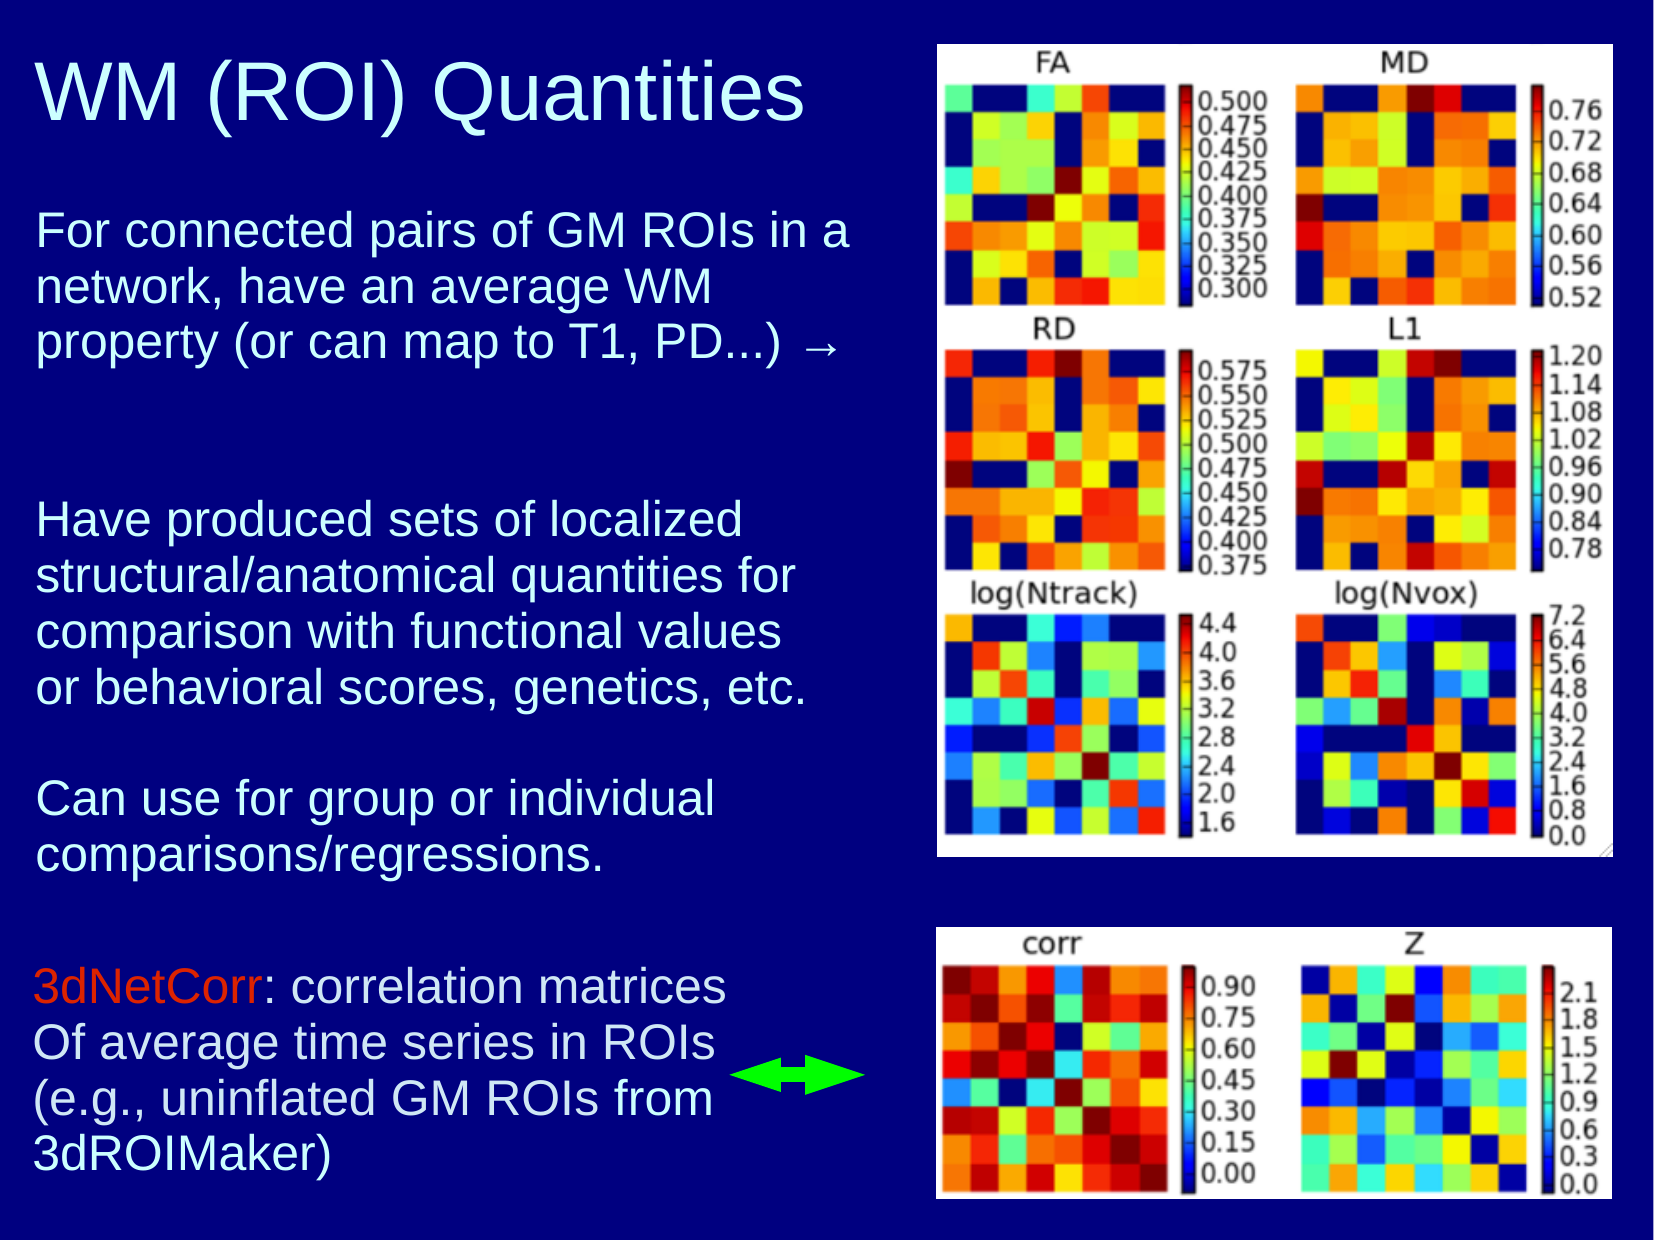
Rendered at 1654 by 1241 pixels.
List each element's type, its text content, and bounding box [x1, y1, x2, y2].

title WM (ROI) Quantities [0, 23, 848, 160]
text_box 3dNetCorr: correlation matrices Of average time series in ROIs (e.g., uninflated GM ROIs from 3dROIMaker) [17, 950, 743, 1189]
picture [937, 44, 1613, 857]
text_box For connected pairs of GM ROIs in a network, have an average WM property (or can map to T1, PD...) → [20, 194, 879, 377]
picture [936, 927, 1612, 1199]
text_box Have produced sets of localized structural/anatomical quantities for comparison with functional values or behavioral scores, genetics, etc. Can use for group or individual comparisons/regressions. [20, 484, 827, 890]
